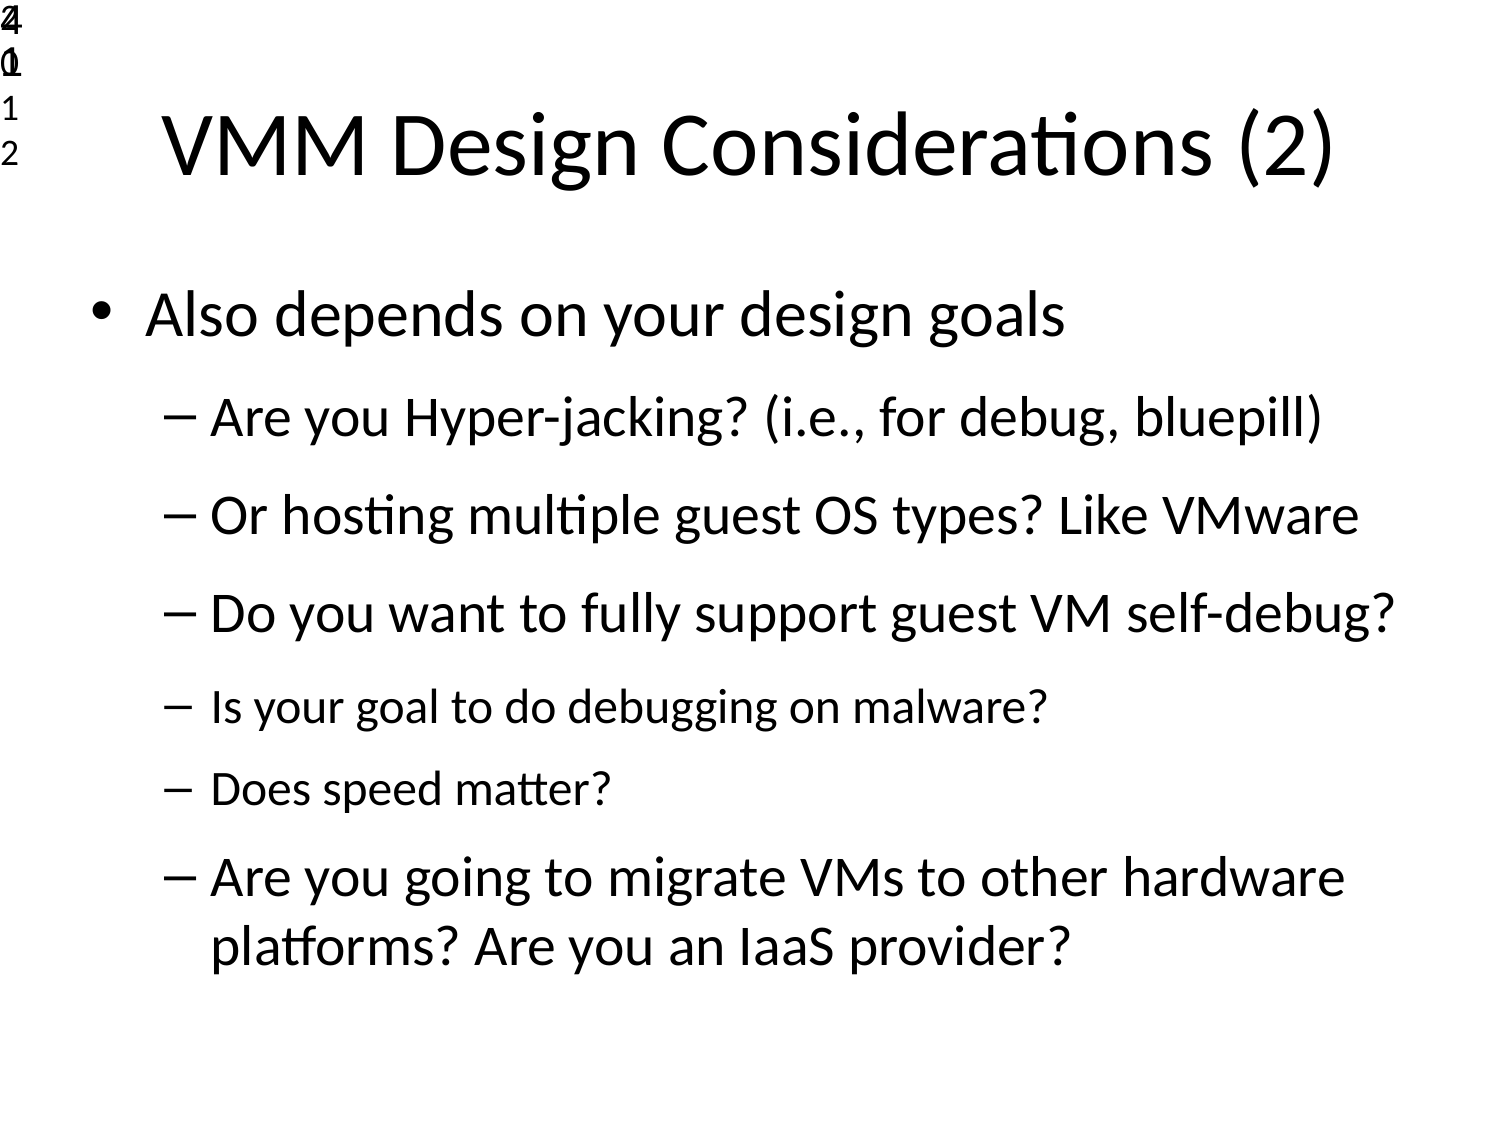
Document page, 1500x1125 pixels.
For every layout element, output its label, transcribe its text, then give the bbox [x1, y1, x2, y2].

title VMM Design Considerations (2) [75, 45, 1425, 233]
list Also depends on your design goals Are you Hyper-jacking? (i.e., for debug, bluepill) Or hosting multiple guest OS types? Like VMware Do you want to fully support guest VM self-debug? Is your goal to do debugging on malware? Does speed matter? Are you going to migrate VMs to other hardware platforms? Are you an IaaS provider? [75, 262, 1425, 1005]
